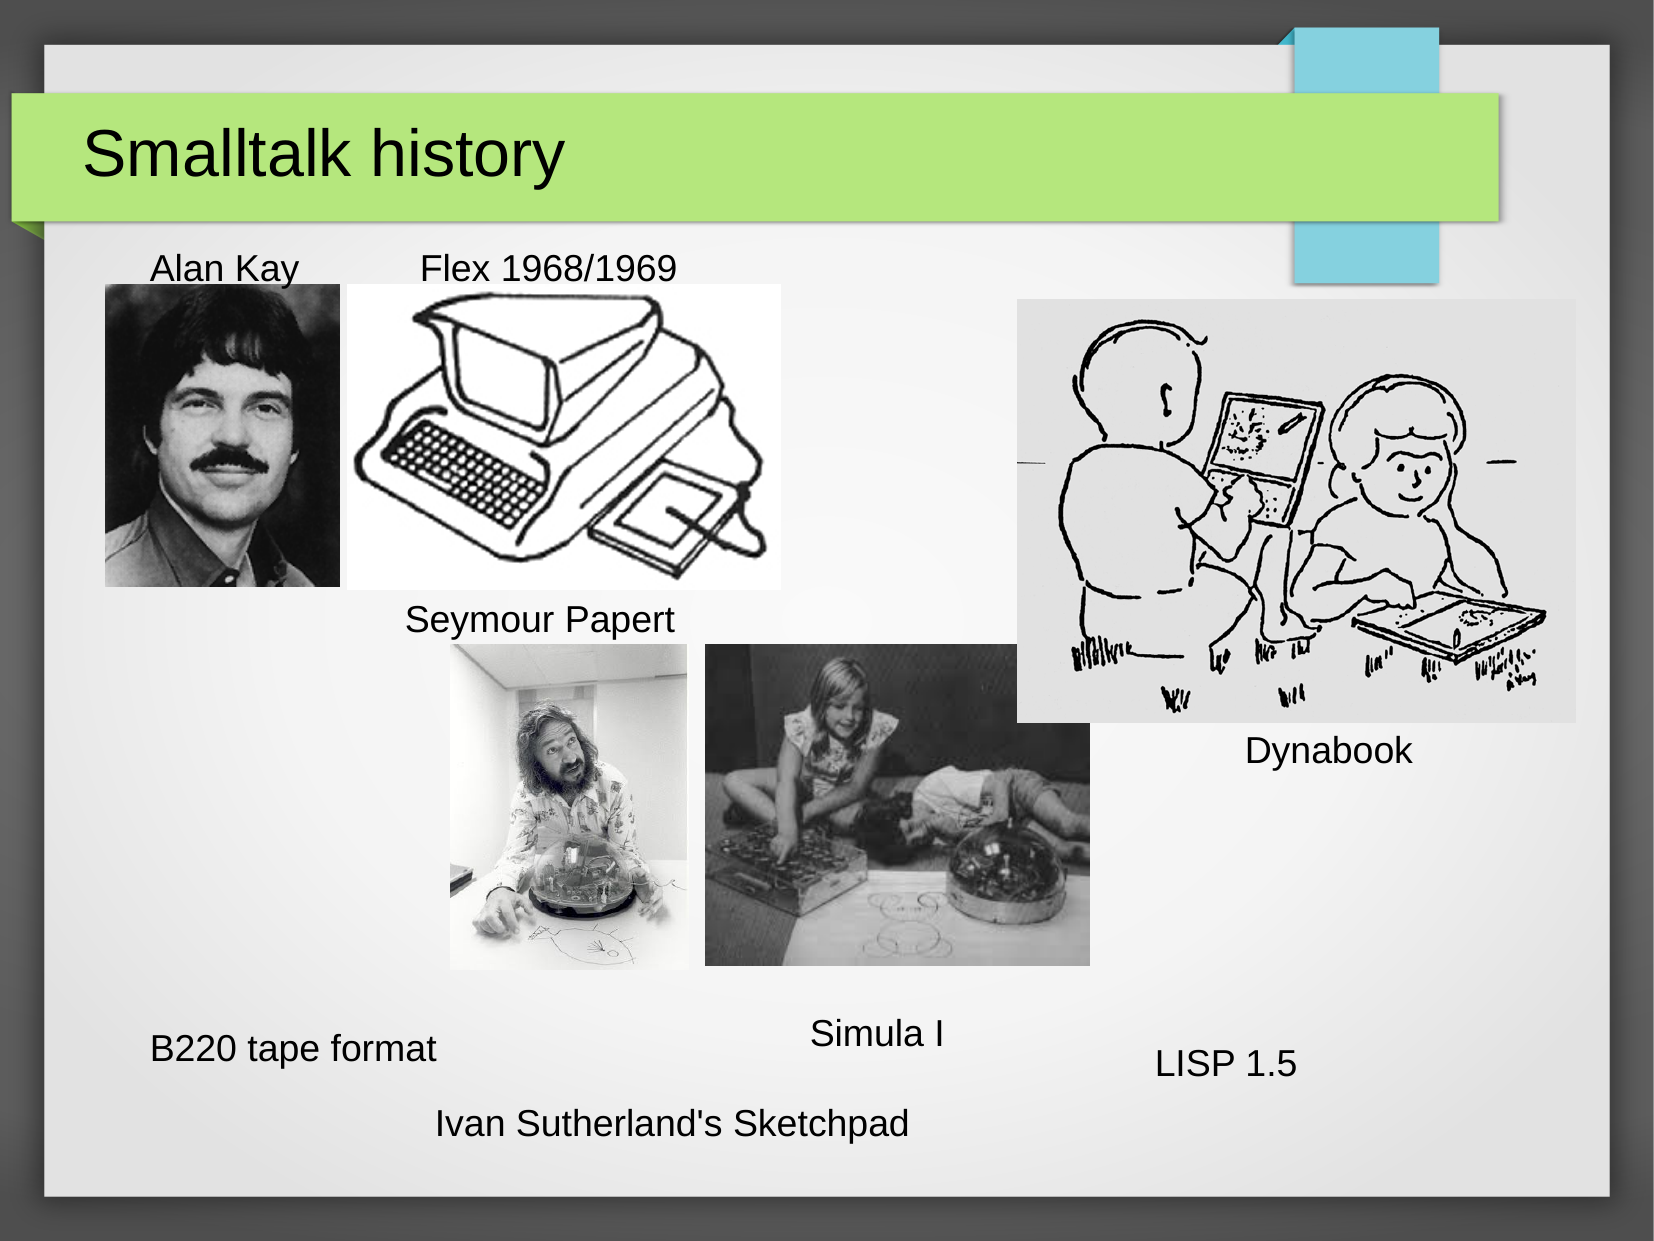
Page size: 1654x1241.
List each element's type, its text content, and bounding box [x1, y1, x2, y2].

text_box Seymour Papert [390, 591, 691, 691]
text_box Simula I [795, 1005, 1246, 1062]
title Smalltalk history [82, 94, 1264, 213]
text_box Flex 1968/1969 [405, 240, 751, 297]
text_box LISP 1.5 [1140, 1035, 1531, 1092]
text_box B220 tape format [135, 1020, 691, 1077]
text_box Ivan Sutherland's Sketchpad [420, 1095, 1006, 1152]
text_box Dynabook [1230, 722, 1561, 780]
text_box Alan Kay [135, 240, 316, 297]
picture [0, 0, 1654, 1241]
